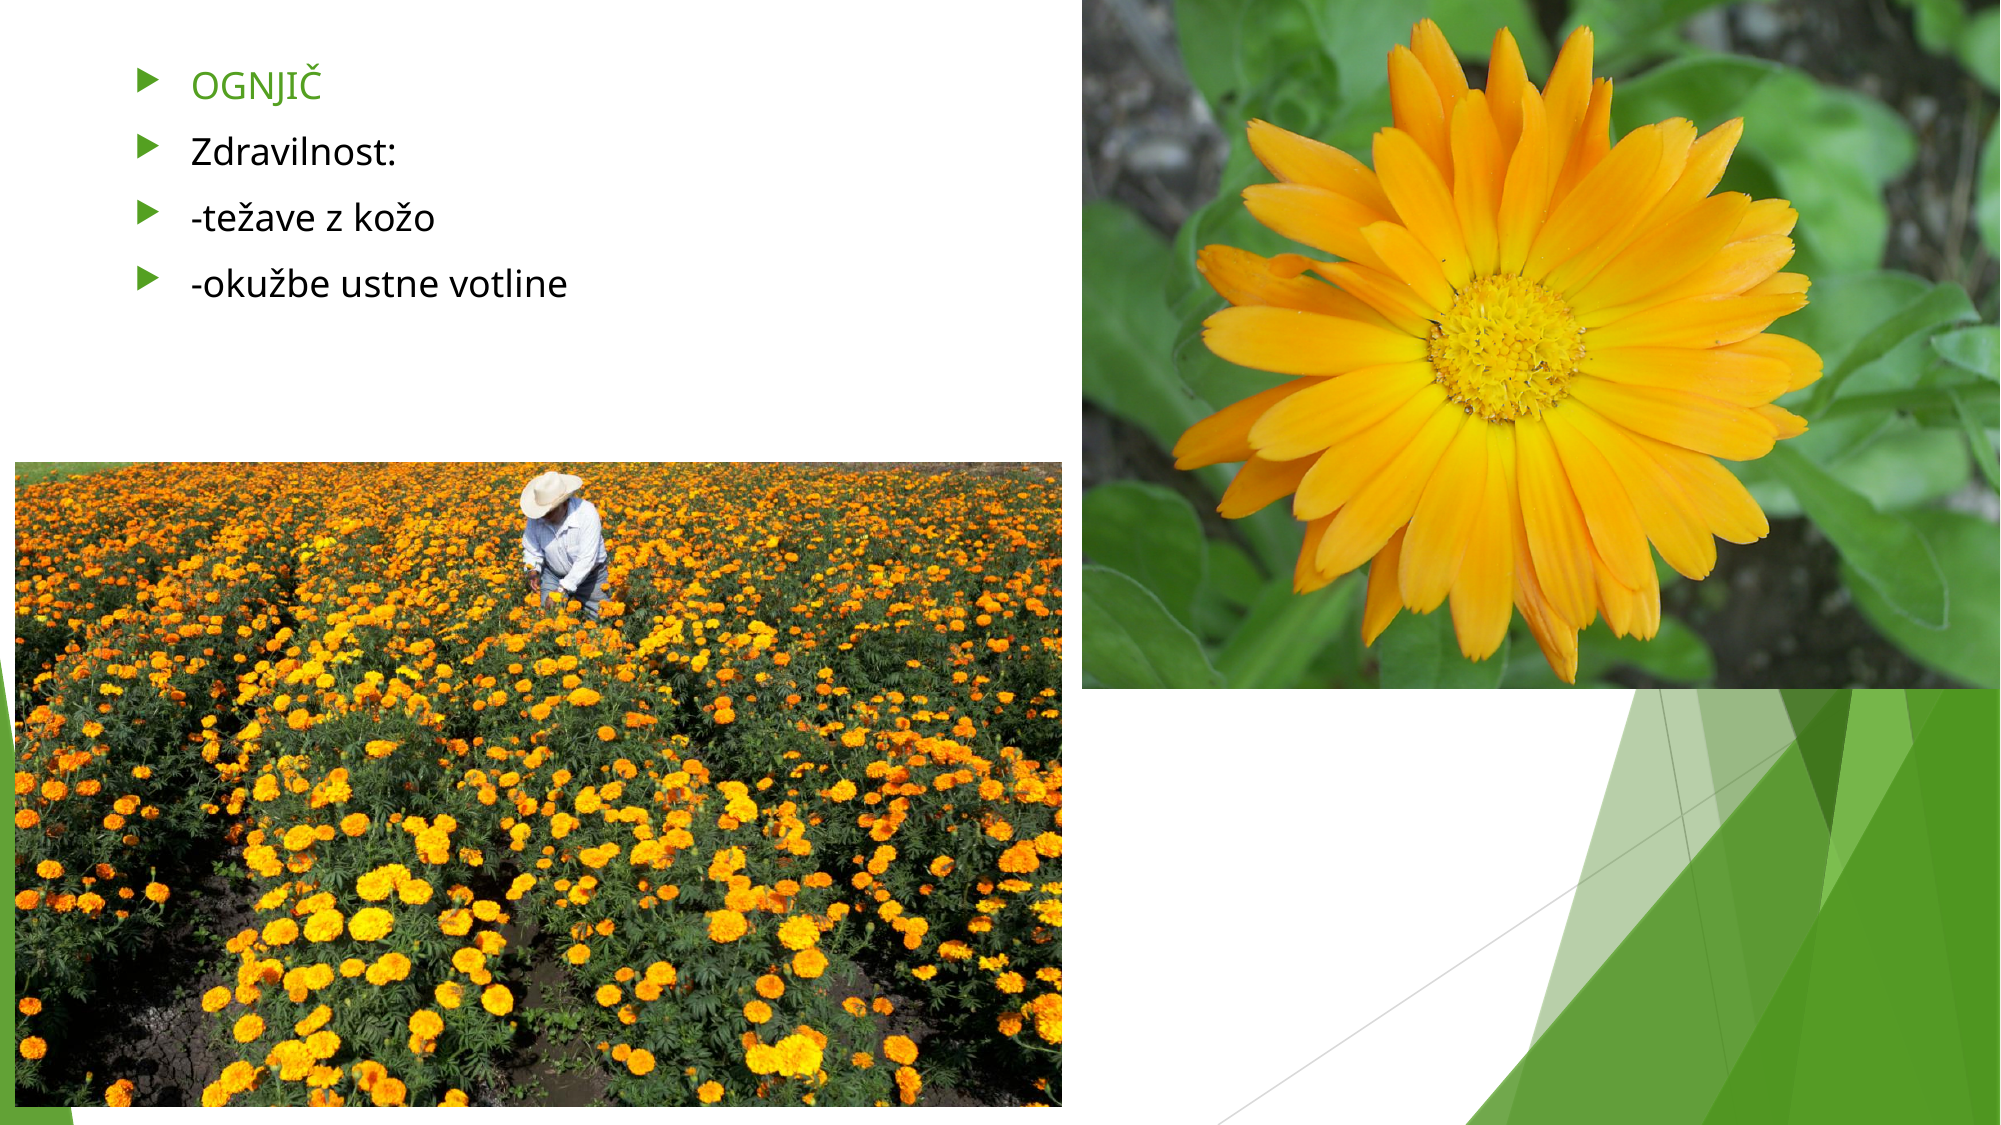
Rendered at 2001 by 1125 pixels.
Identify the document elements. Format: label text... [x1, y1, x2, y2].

picture [15, 462, 1062, 1107]
picture [1082, 0, 2000, 689]
list OGNJIČ Zdravilnost: -težave z kožo -okužbe ustne votline [119, 54, 1530, 905]
